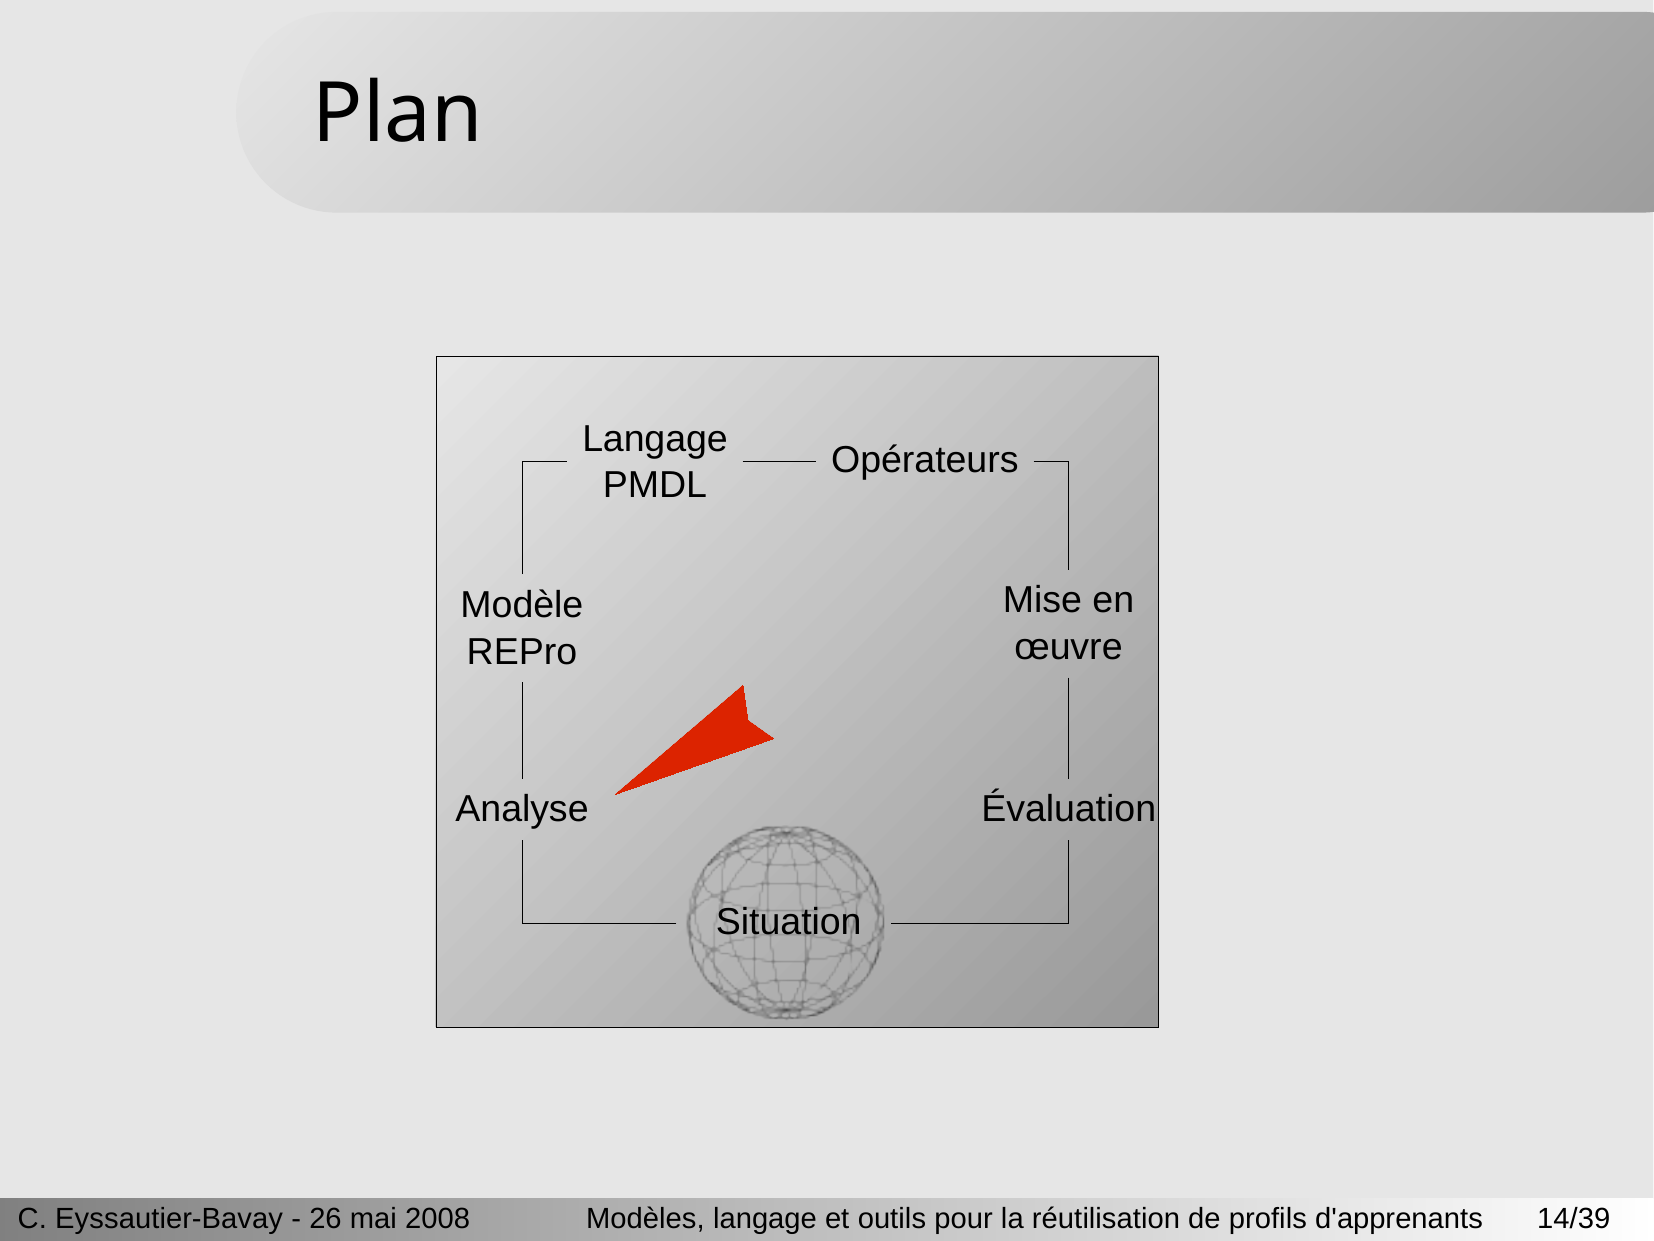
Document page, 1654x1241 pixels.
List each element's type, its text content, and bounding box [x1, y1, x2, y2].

title Plan [312, 5, 1654, 214]
text_box [615, 685, 774, 795]
chart [415, 351, 1169, 1046]
